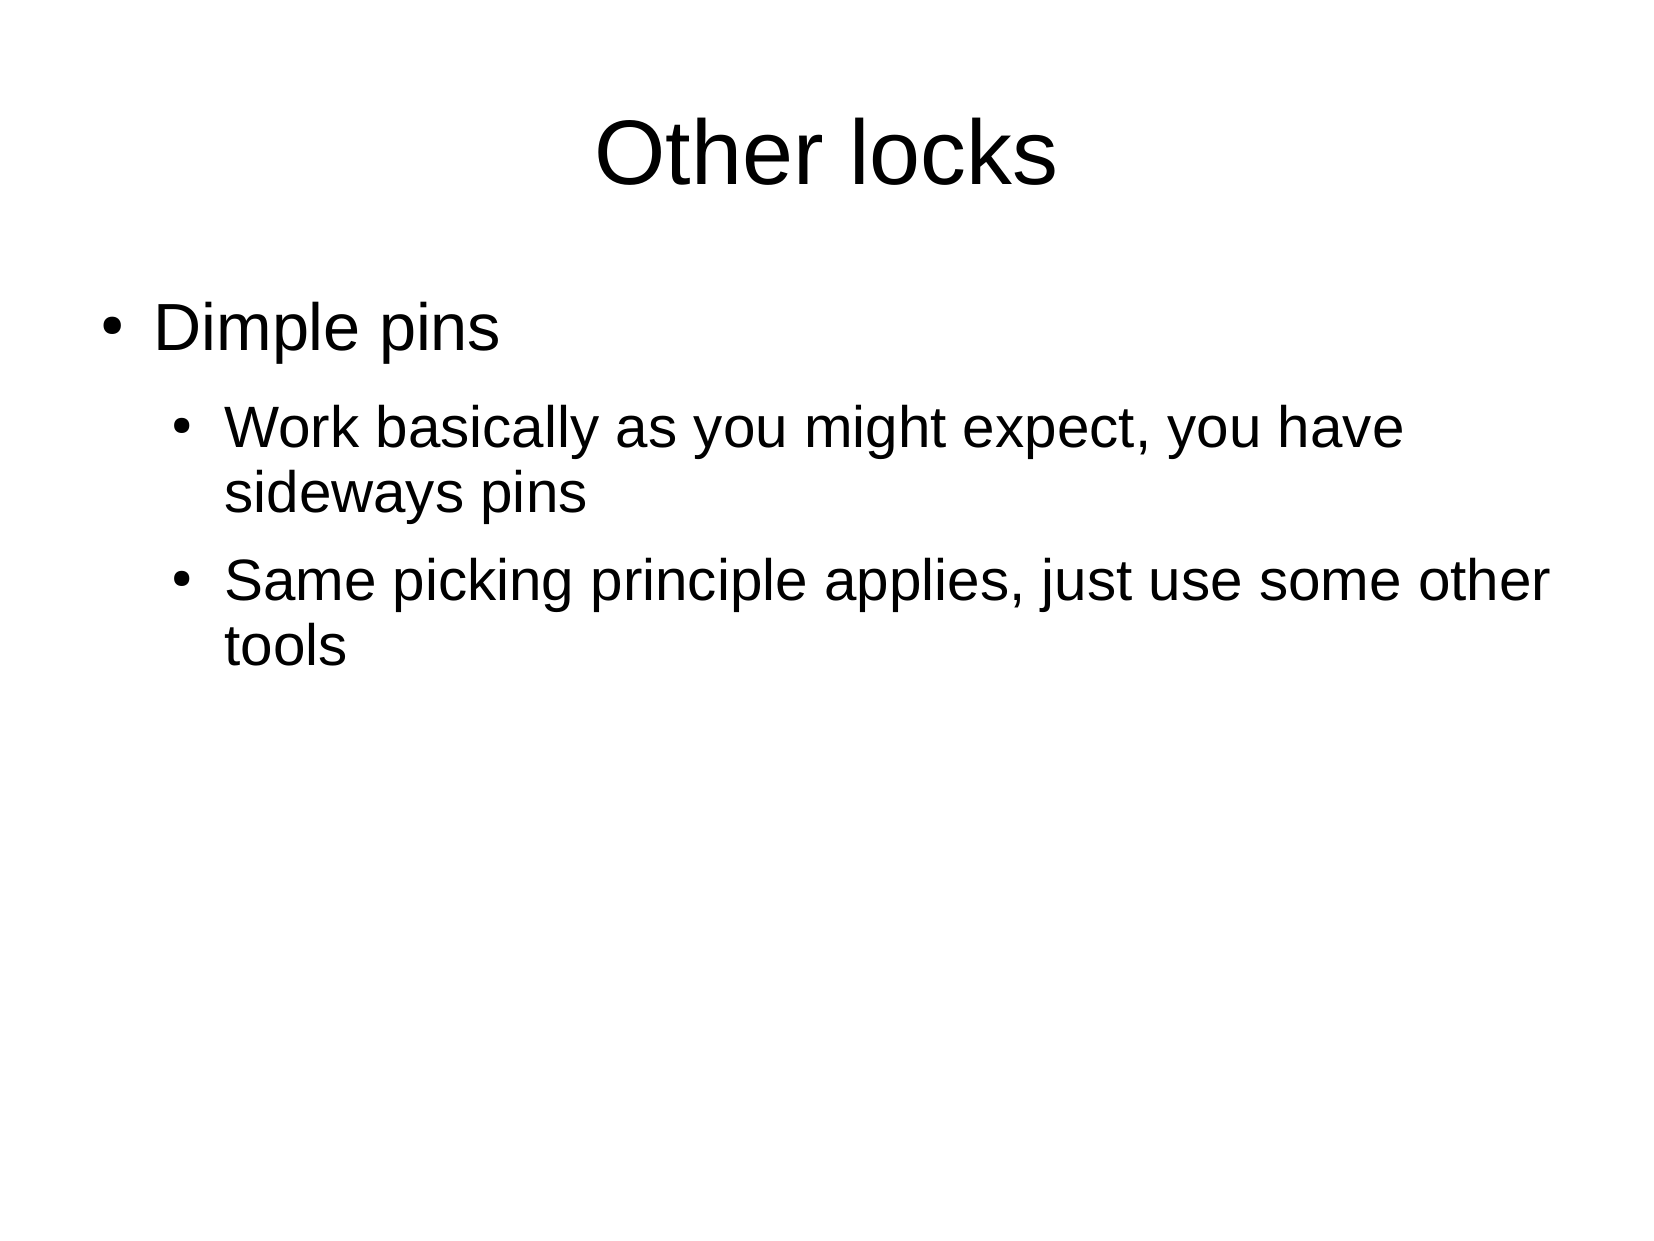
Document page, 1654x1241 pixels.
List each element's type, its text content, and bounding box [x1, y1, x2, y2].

title Other locks [82, 56, 1571, 250]
list Dimple pins Work basically as you might expect, you have sideways pins Same picking principle applies, just use some other tools [82, 290, 1571, 1109]
